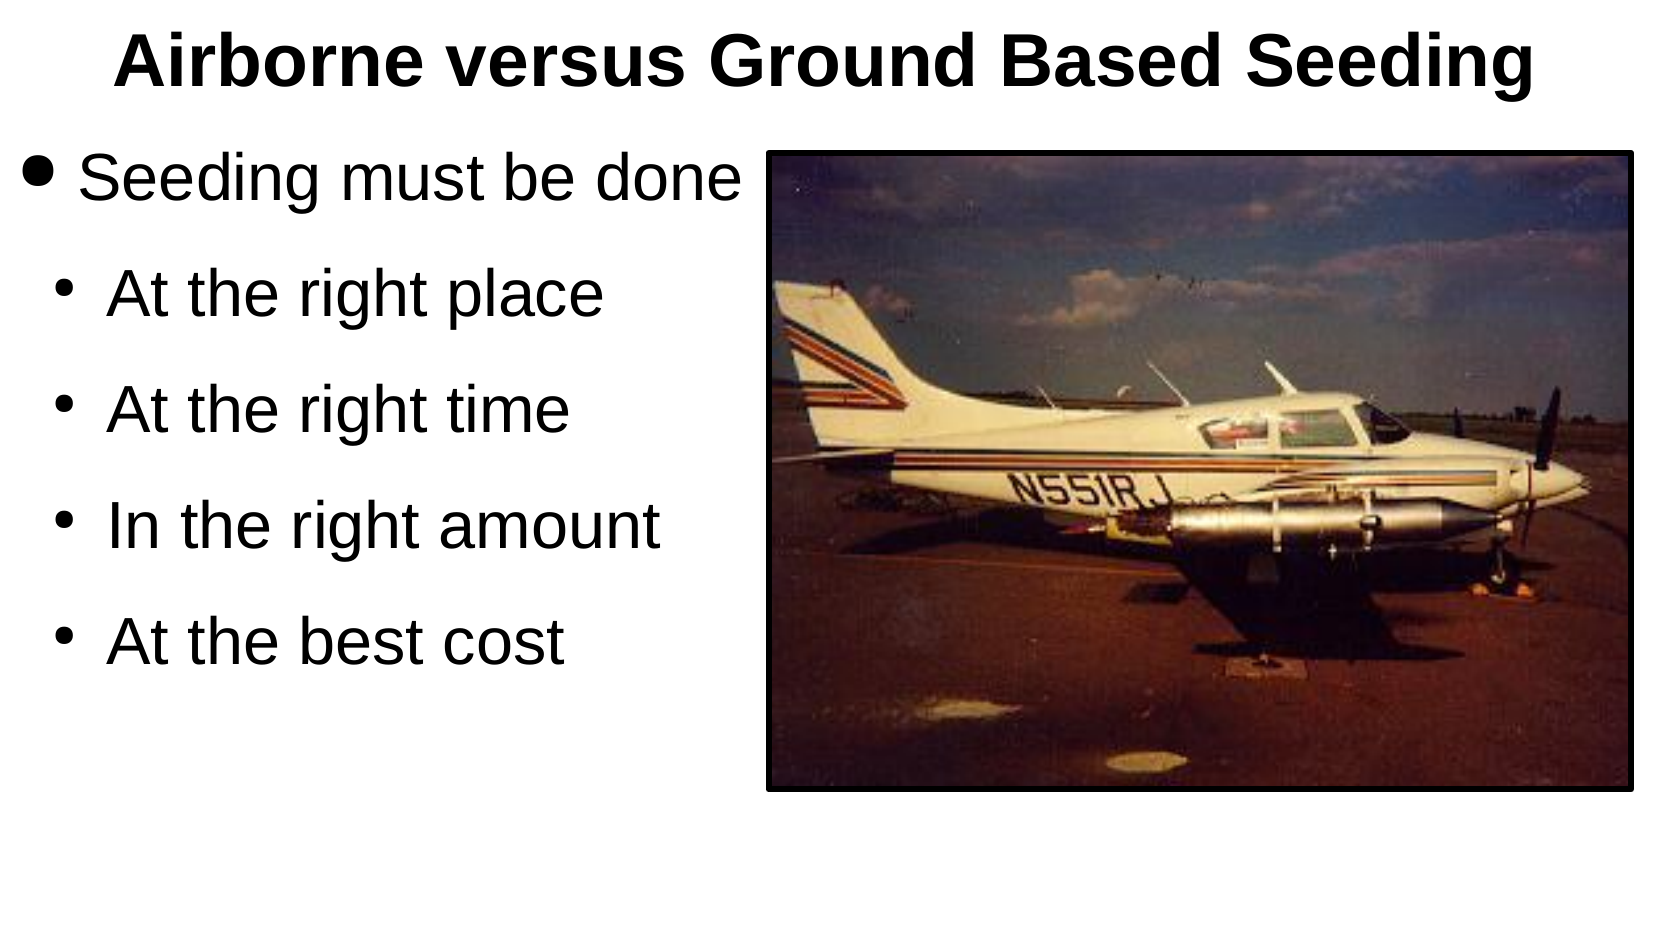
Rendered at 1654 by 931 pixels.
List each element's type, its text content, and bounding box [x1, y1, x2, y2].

title Airborne versus Ground Based Seeding [0, 5, 1654, 107]
text_box Seeding must be done At the right place At the right time In the right amount At the best cost [2, 126, 788, 686]
picture [771, 155, 1629, 787]
